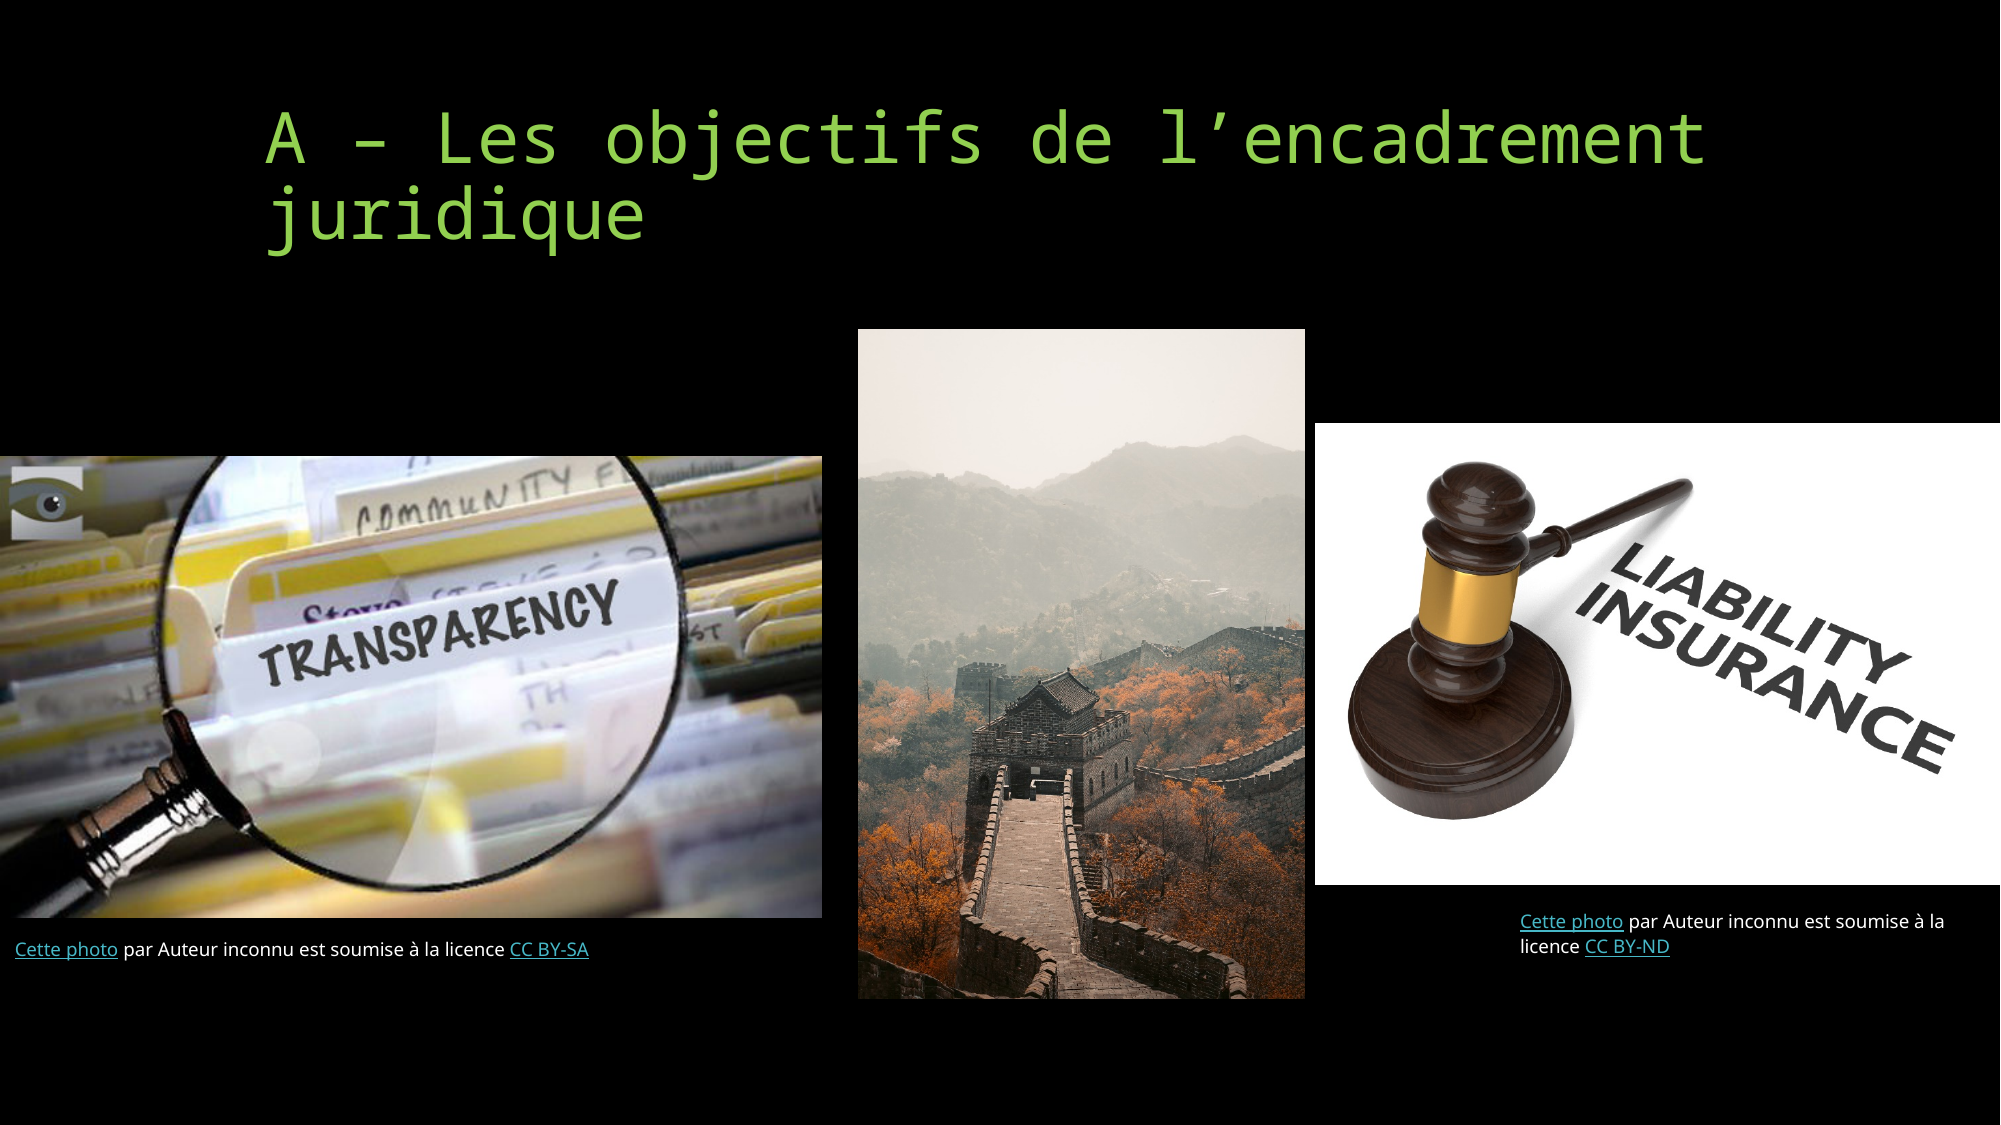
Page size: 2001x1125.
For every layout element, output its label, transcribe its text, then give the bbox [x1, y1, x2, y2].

title A – Les objectifs de l’encadrement juridique [249, 75, 1750, 263]
text_box Cette photo par Auteur inconnu est soumise à la licence CC BY-ND [1505, 902, 2000, 969]
picture [0, 456, 822, 918]
picture [858, 329, 1305, 999]
text_box Cette photo par Auteur inconnu est soumise à la licence CC BY-SA [0, 930, 624, 971]
picture [1315, 423, 2000, 886]
